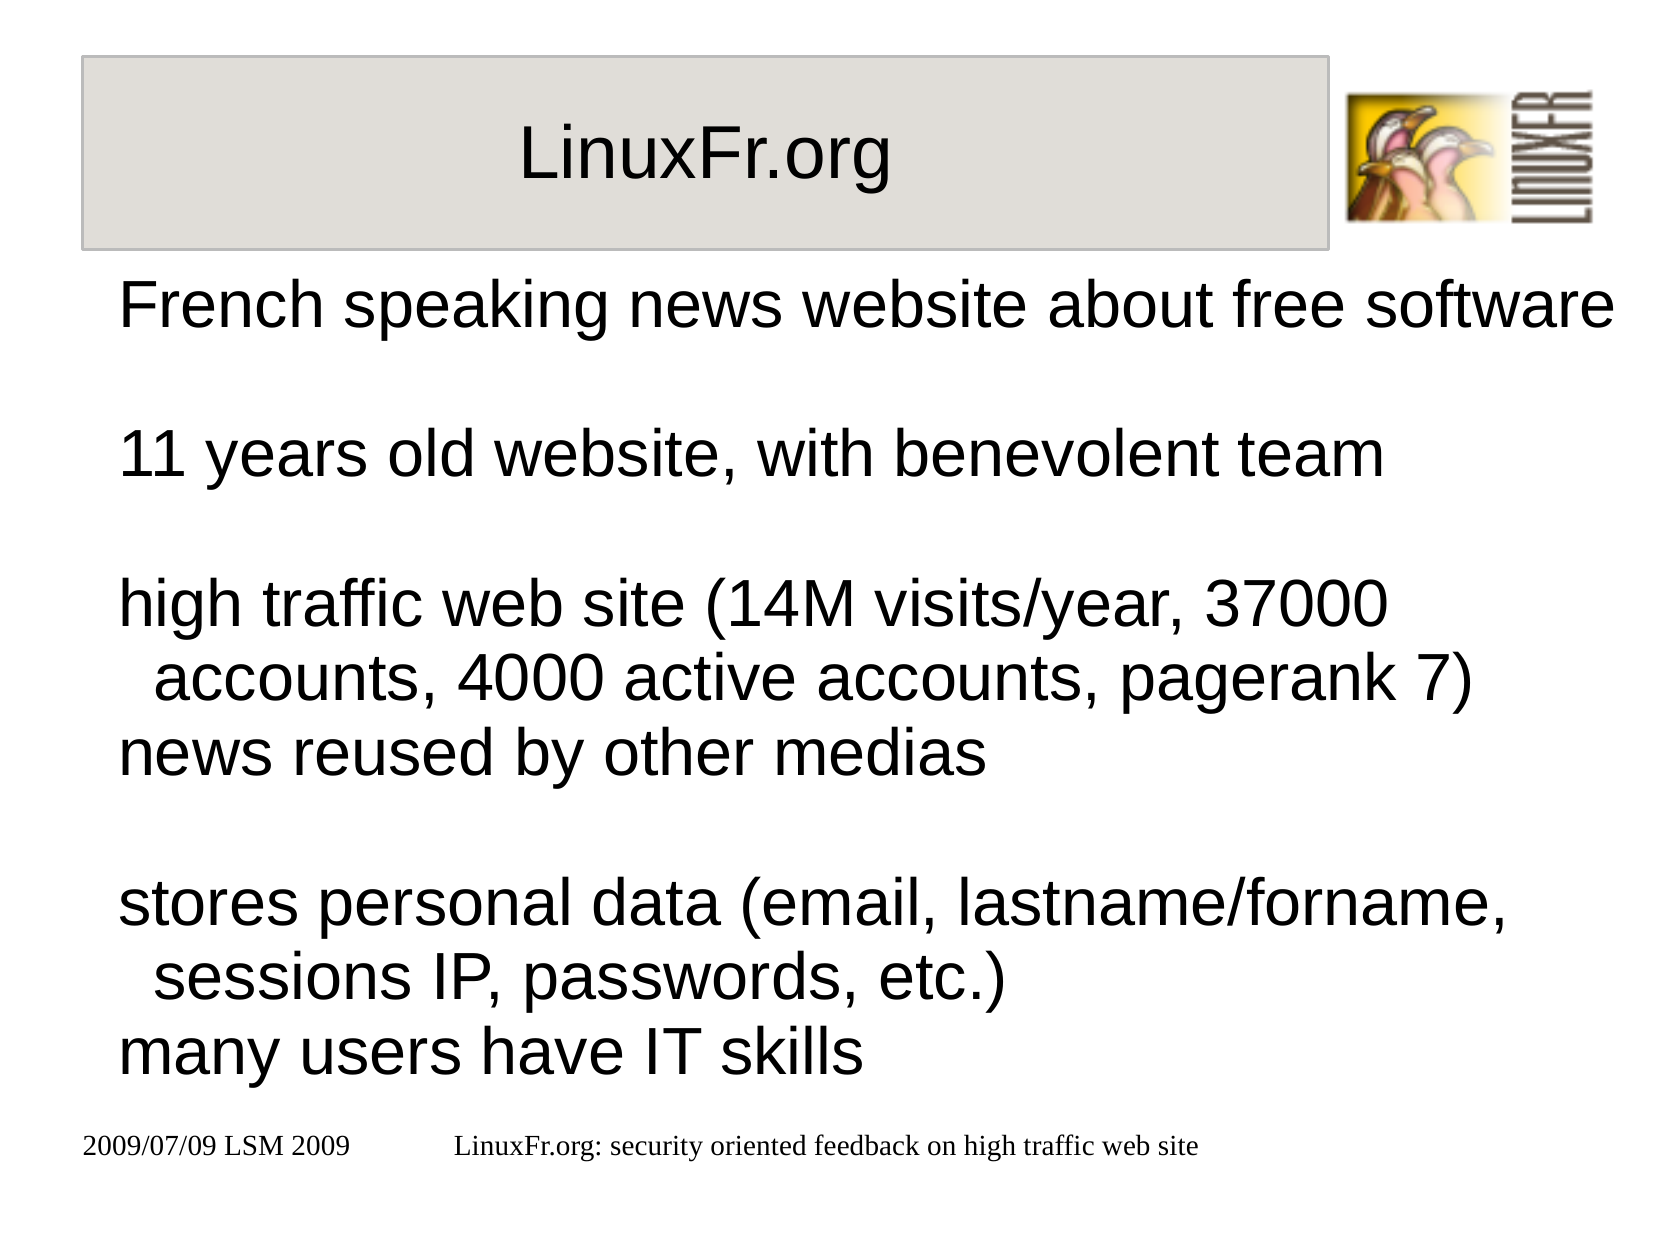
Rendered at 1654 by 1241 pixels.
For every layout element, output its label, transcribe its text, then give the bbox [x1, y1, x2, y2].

title LinuxFr.org [82, 56, 1329, 250]
subtitle French speaking news website about free software 11 years old website, with benevolent team high traffic web site (14M visits/year, 37000 accounts, 4000 active accounts, pagerank 7) news reused by other medias stores personal data (email, lastname/forname, sessions IP, passwords, etc.) many users have IT skills [82, 266, 1625, 1090]
picture [1341, 88, 1601, 229]
